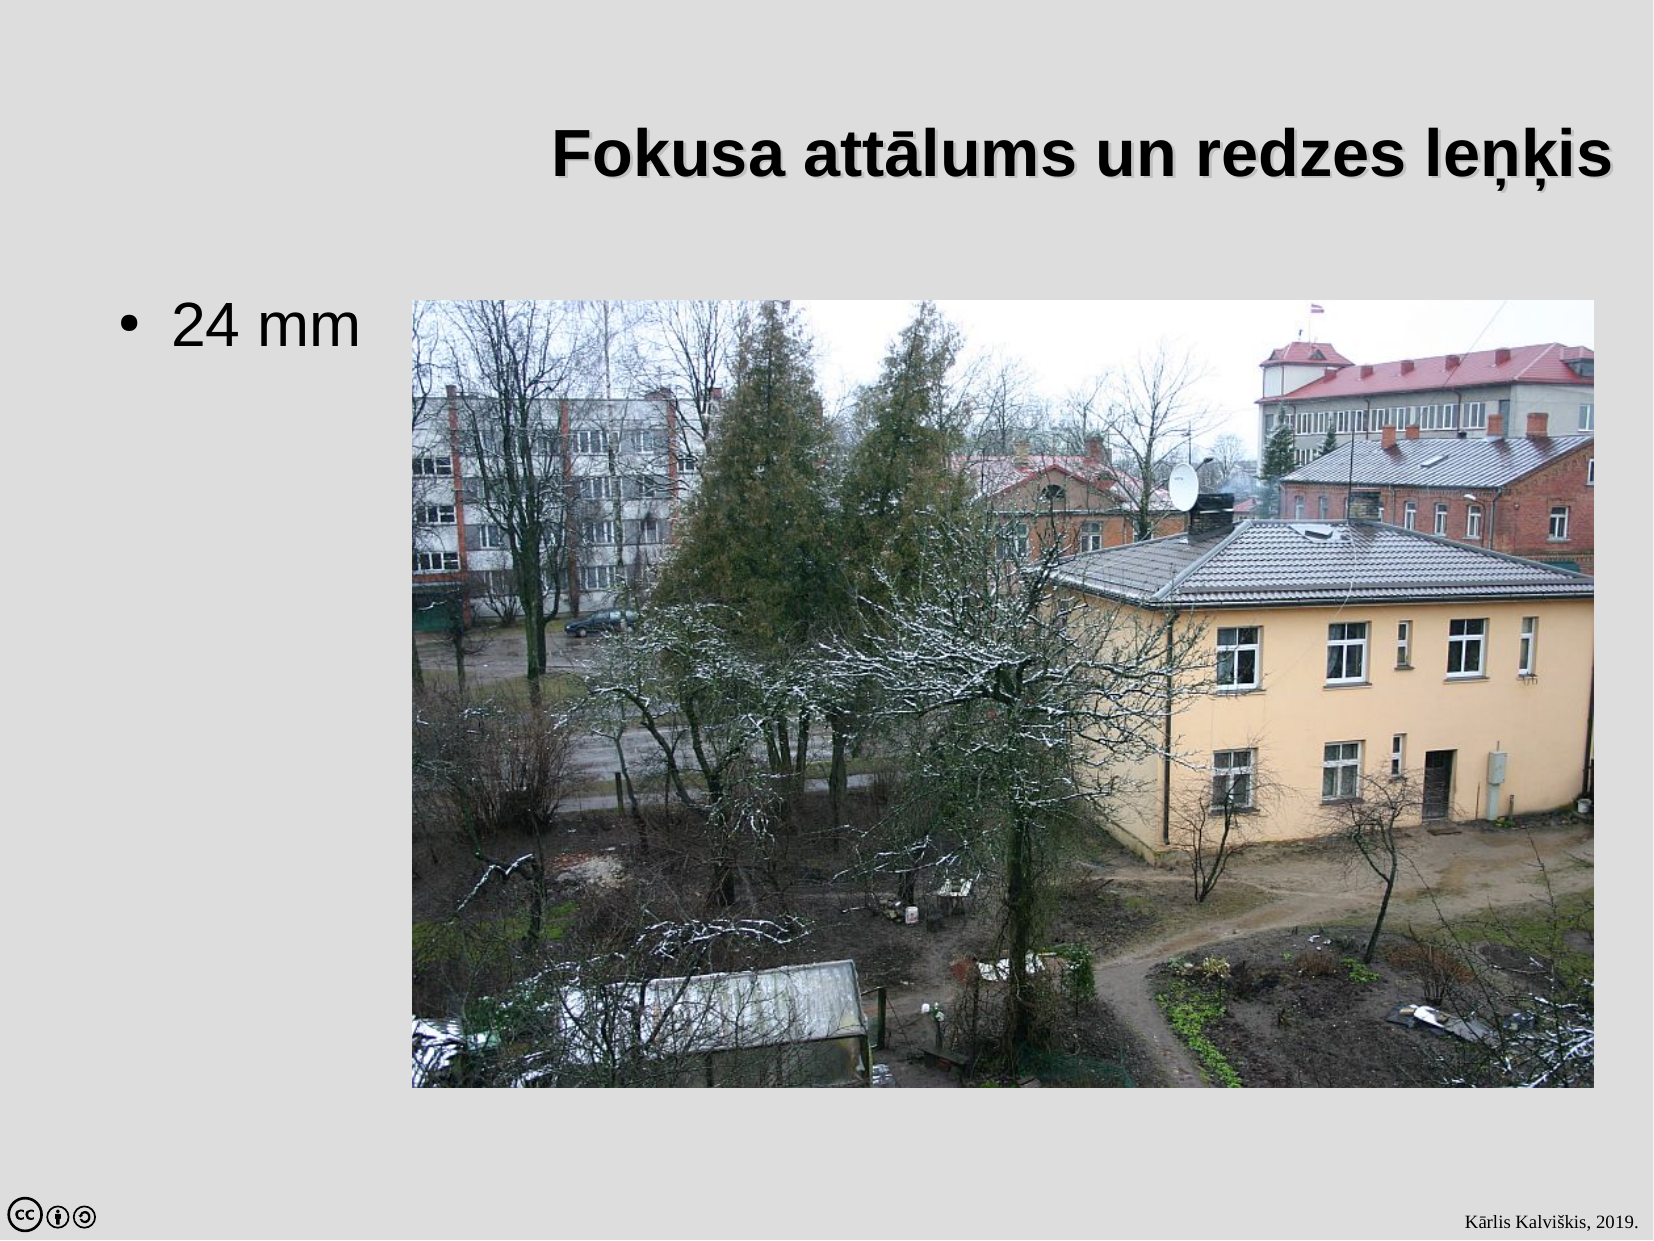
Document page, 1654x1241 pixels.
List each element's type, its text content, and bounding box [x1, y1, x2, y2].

picture [412, 300, 1594, 1089]
list 24 mm [82, 290, 1571, 1094]
title Fokusa attālums un redzes leņķis [42, 49, 1615, 257]
